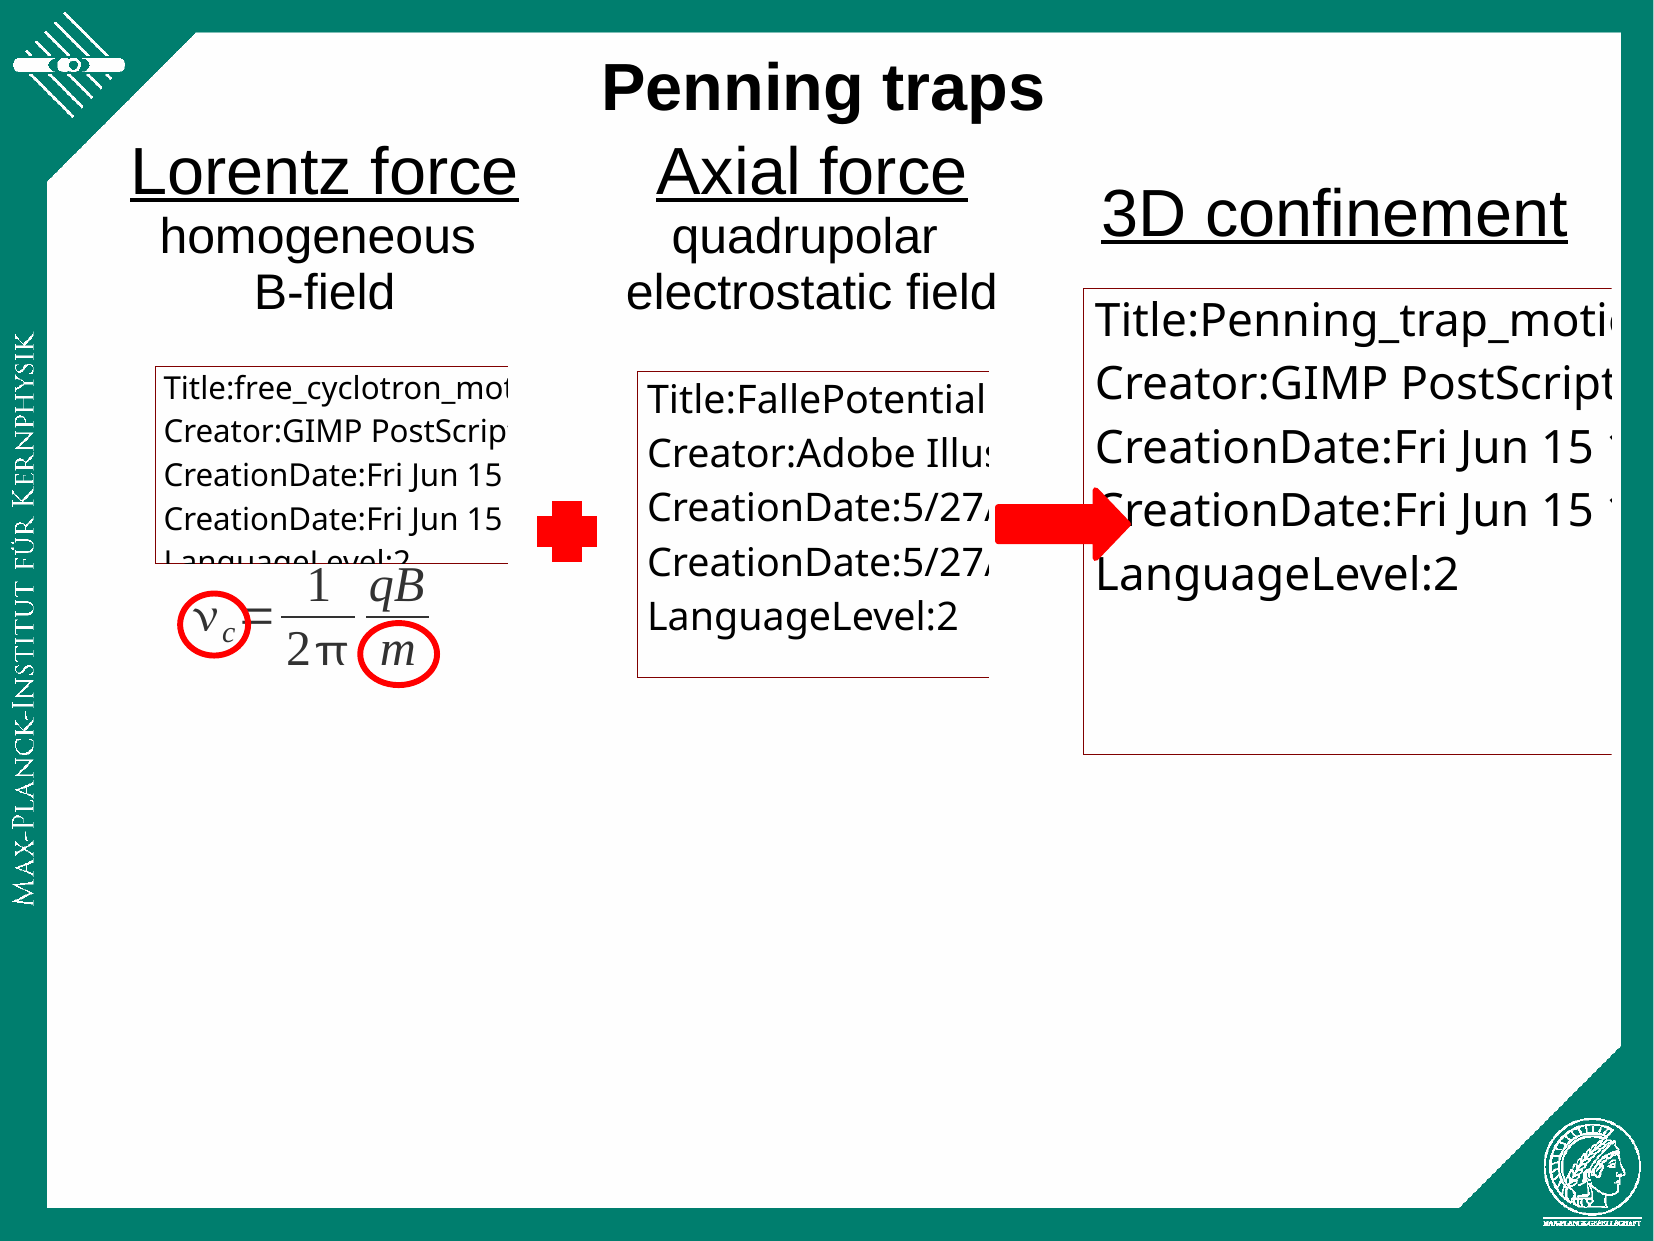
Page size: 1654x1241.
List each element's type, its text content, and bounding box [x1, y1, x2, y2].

chart [431, 667, 438, 677]
text_box Penning traps [201, 36, 1446, 128]
picture [0, 0, 1654, 1241]
text_box [537, 501, 597, 562]
chart [186, 558, 438, 677]
text_box 3D confinement [1071, 165, 1598, 261]
text_box Axial force quadrupolar electrostatic field [584, 128, 1040, 331]
text_box Lorentz force homogeneous B-field [97, 123, 553, 331]
chart [364, 627, 434, 677]
chart [186, 597, 245, 652]
text_box [998, 490, 1129, 559]
